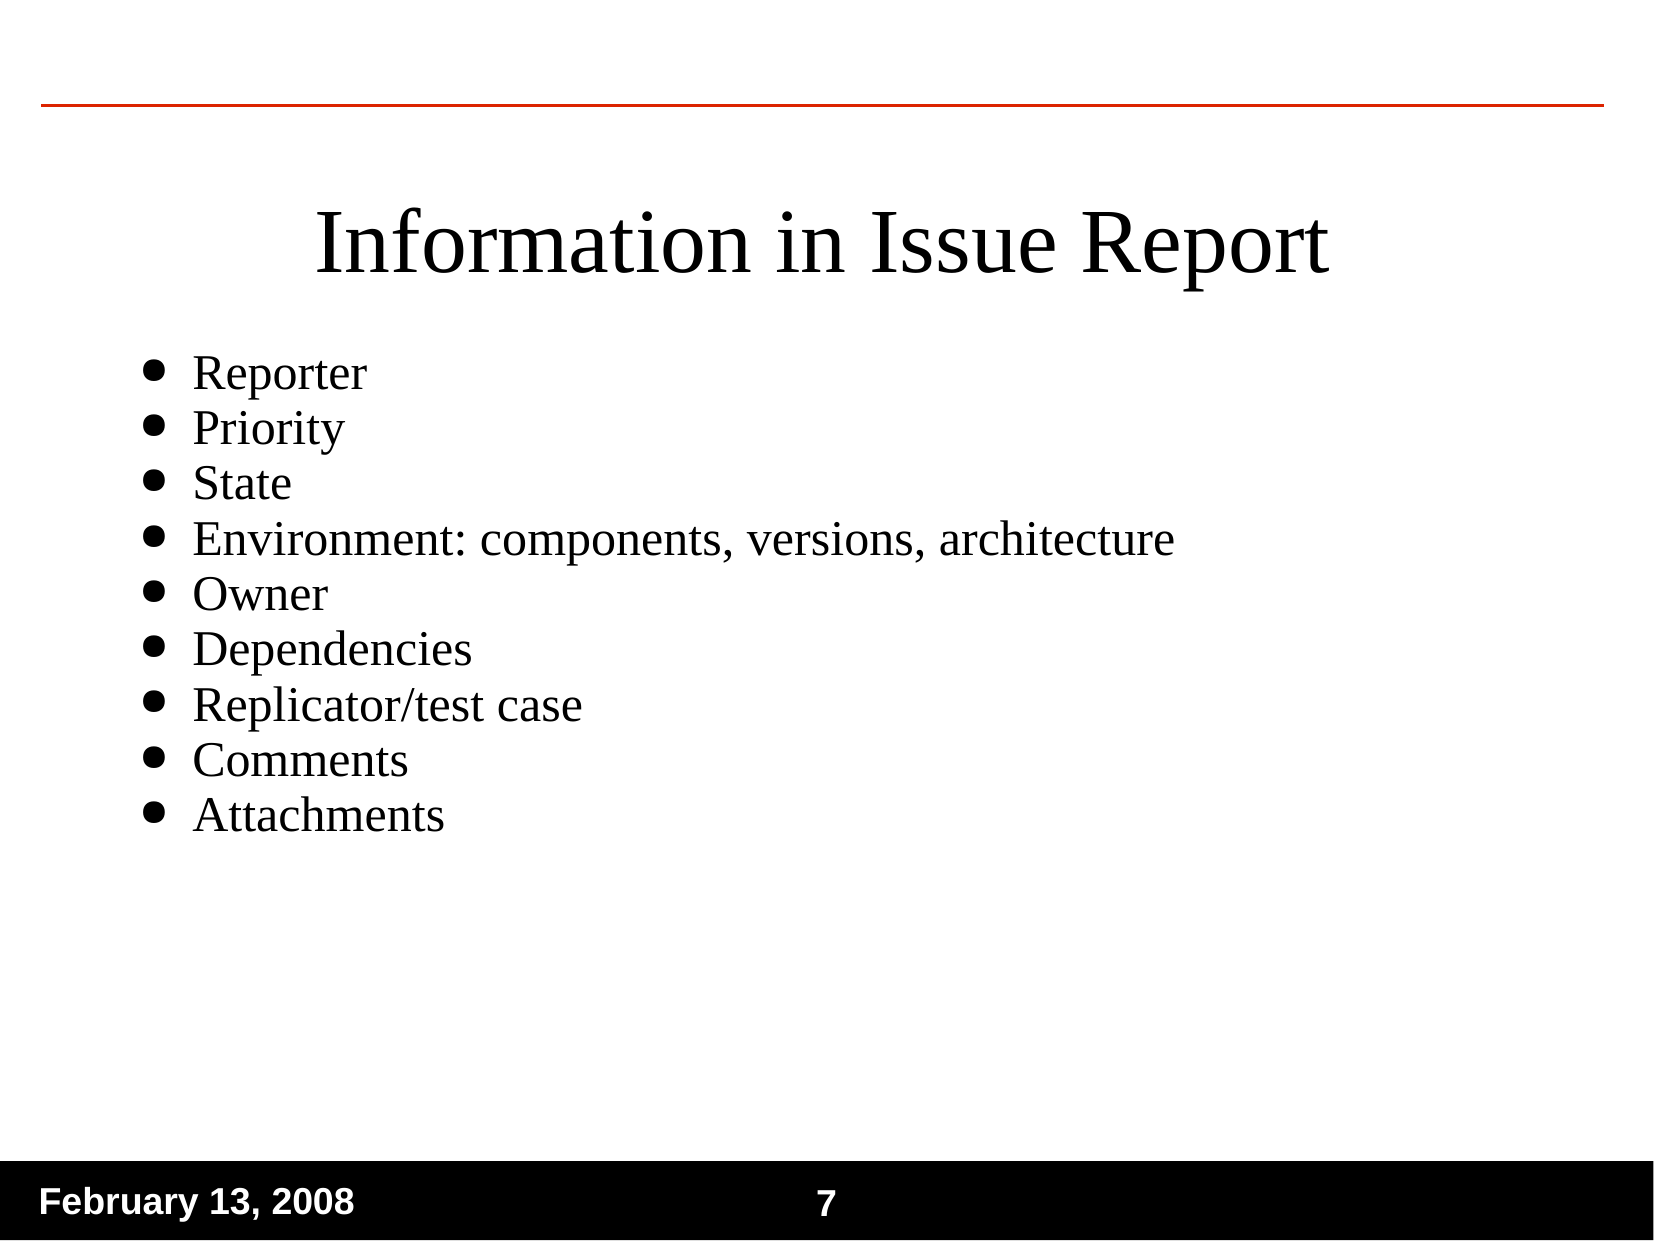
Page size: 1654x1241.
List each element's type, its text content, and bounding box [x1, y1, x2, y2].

list Reporter Priority State Environment: components, versions, architecture Owner Dependencies Replicator/test case Comments Attachments [121, 344, 1534, 1127]
title Information in Issue Report [117, 137, 1530, 346]
